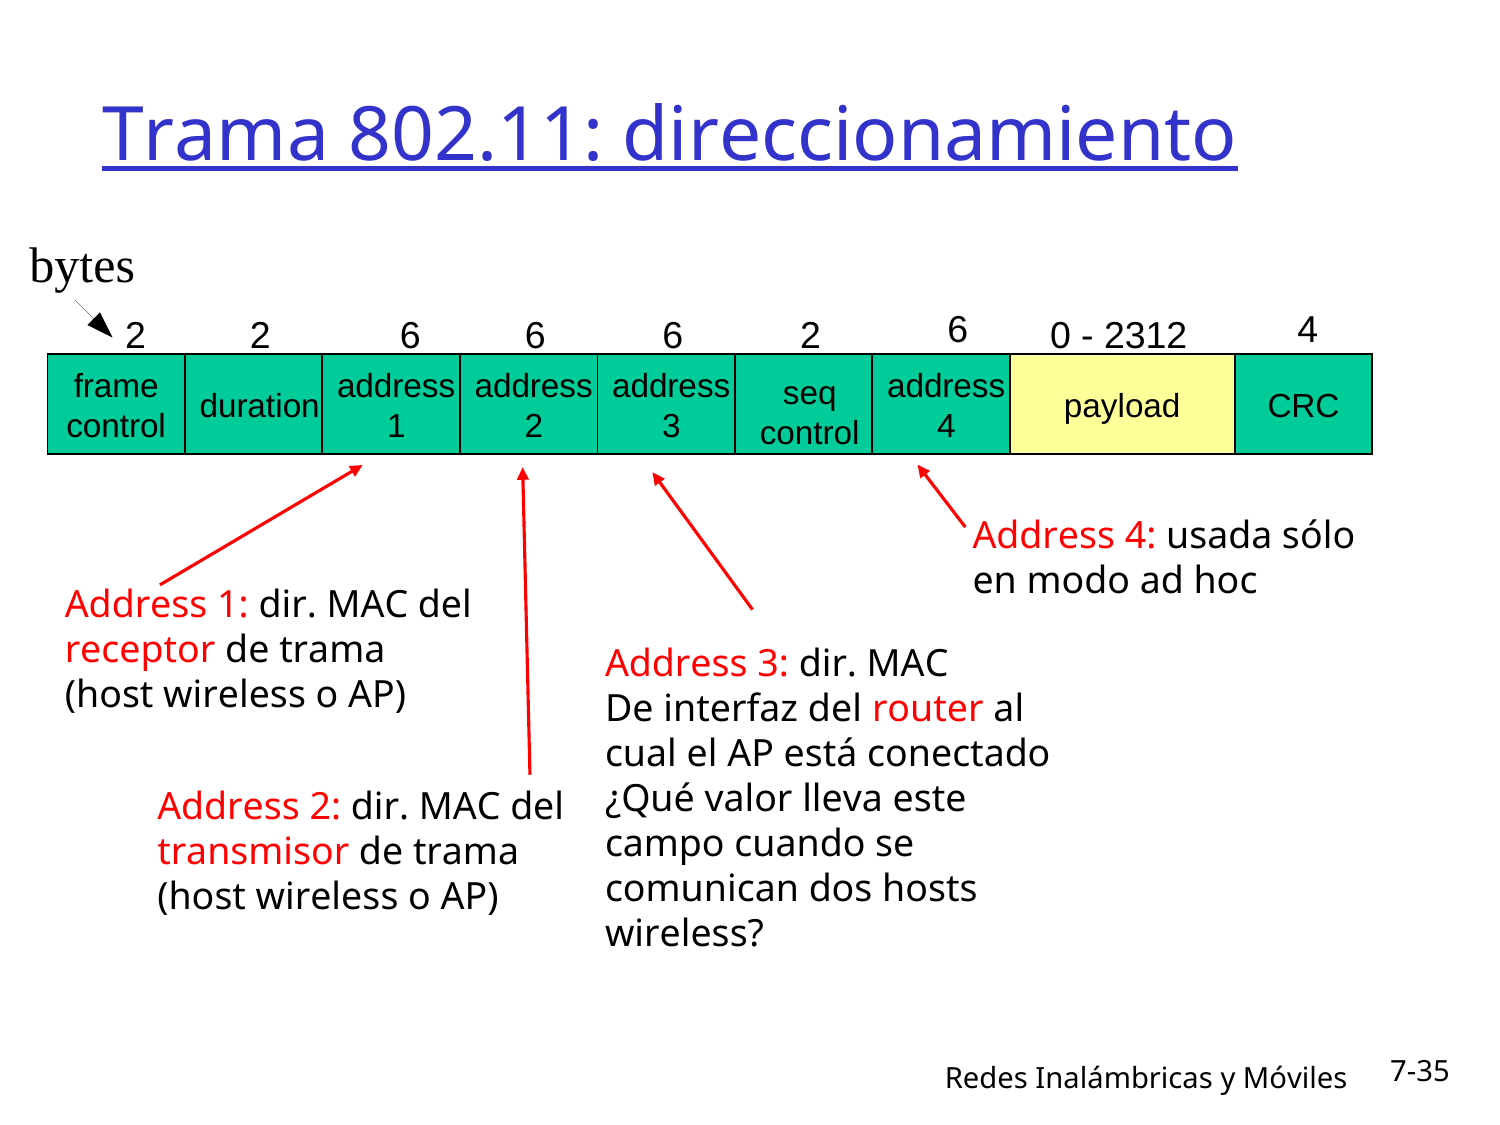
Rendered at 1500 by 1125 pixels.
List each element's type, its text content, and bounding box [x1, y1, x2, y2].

text_box duration [184, 353, 322, 454]
text_box 2 [110, 303, 161, 365]
text_box CRC [1234, 353, 1373, 454]
text_box Address 3: dir. MAC De interfaz del router al cual el AP está conectado ¿Qué valor lleva este campo cuando se comunican dos hosts wireless? [590, 631, 1091, 963]
text_box address 4 [873, 353, 1009, 454]
text_box 6 [385, 303, 436, 365]
text_box Address 1: dir. MAC del receptor de trama (host wireless o AP) [50, 571, 497, 768]
text_box bytes [14, 225, 151, 300]
text_box frame control [47, 353, 184, 454]
text_box address 3 [597, 353, 734, 454]
text_box 2 [785, 303, 836, 363]
text_box seq control [744, 363, 875, 460]
text_box 6 [510, 303, 561, 365]
text_box 6 [647, 303, 699, 365]
text_box Address 4: usada sólo en modo ad hoc [957, 503, 1386, 610]
text_box 2 [235, 303, 286, 365]
text_box Address 2: dir. MAC del transmisor de trama (host wireless o AP) [142, 774, 580, 970]
text_box 4 [1282, 297, 1333, 358]
text_box 6 [932, 297, 983, 358]
text_box address 2 [459, 353, 597, 454]
text_box 0 - 2312 [1035, 303, 1203, 365]
text_box payload [1009, 353, 1234, 454]
title Trama 802.11: direccionamiento [87, 26, 1363, 237]
text_box address 1 [322, 353, 459, 454]
